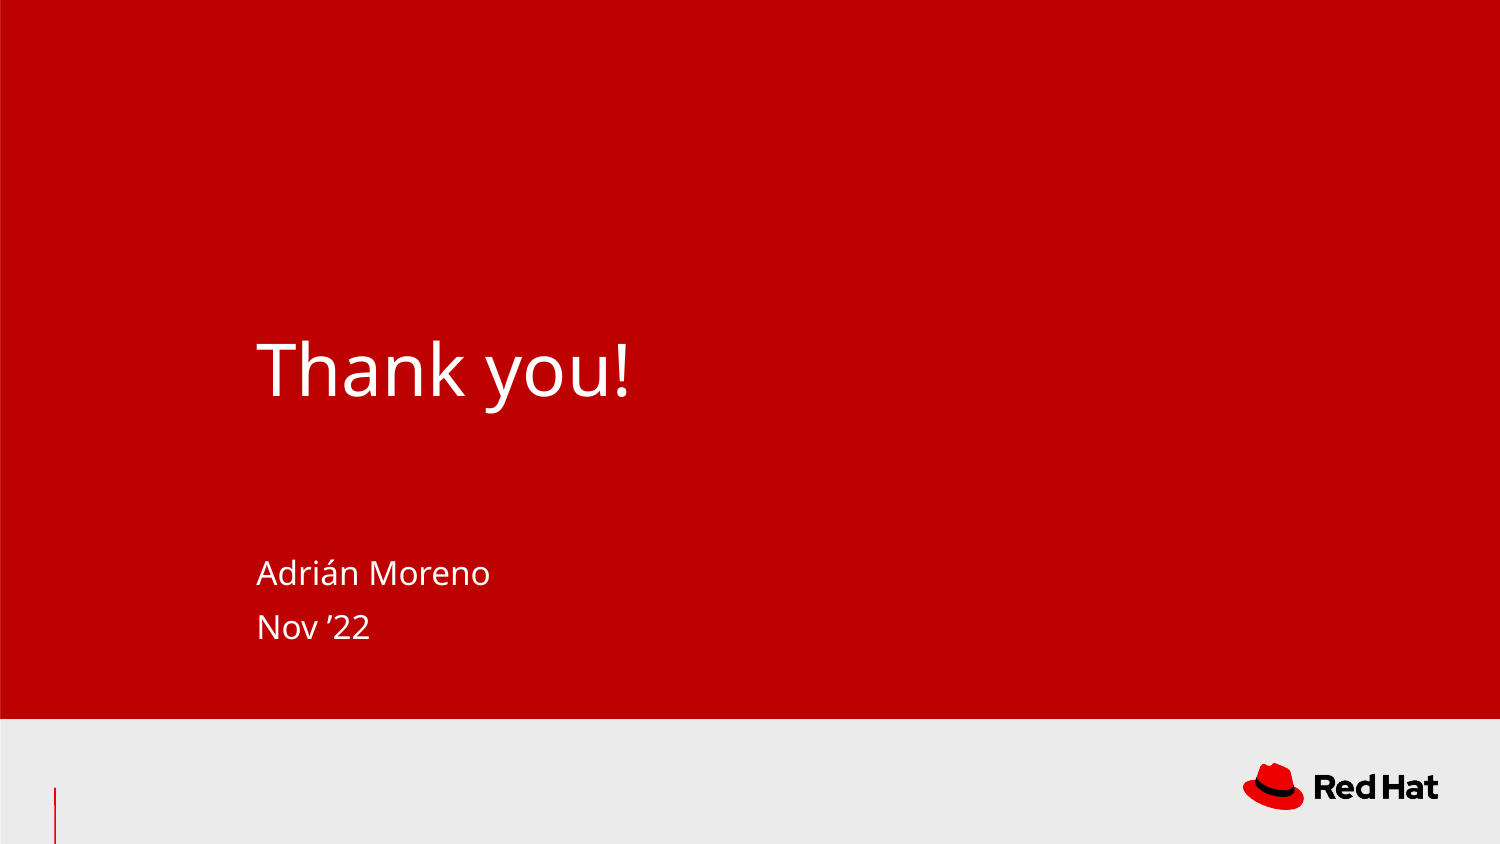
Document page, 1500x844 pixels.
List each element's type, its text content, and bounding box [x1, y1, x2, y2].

subtitle Adrián Moreno Nov ’22 [256, 537, 508, 651]
picture [0, 0, 1500, 844]
title Thank you! [256, 214, 1184, 412]
